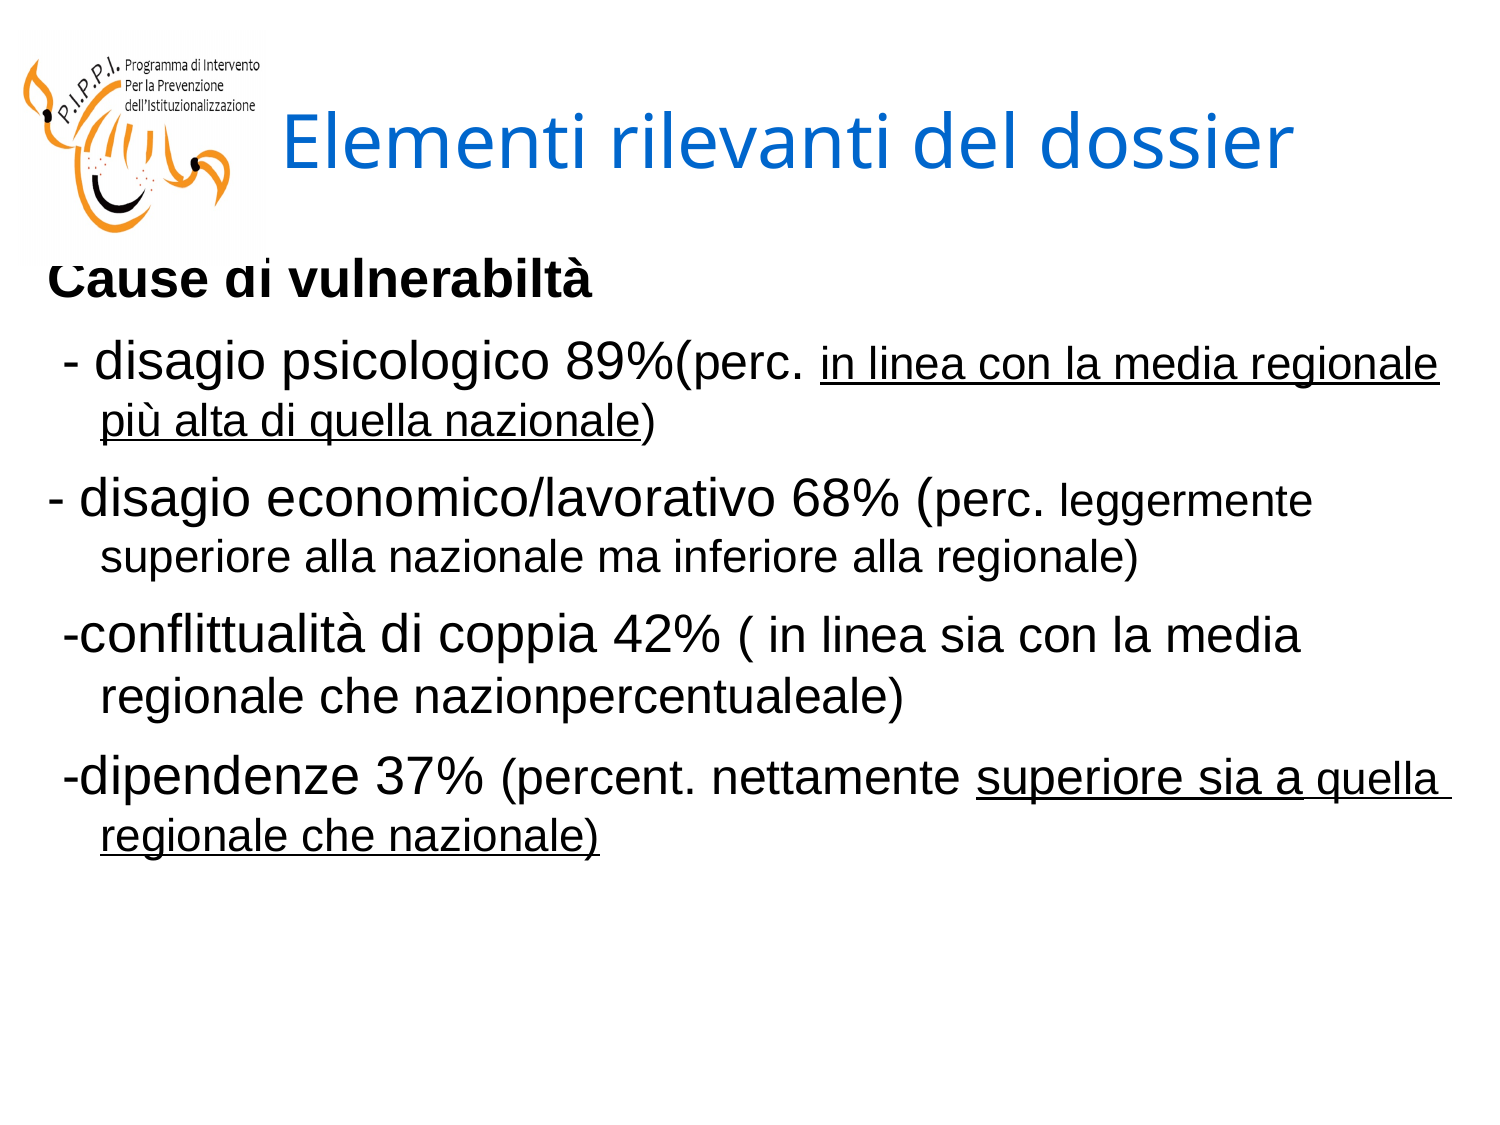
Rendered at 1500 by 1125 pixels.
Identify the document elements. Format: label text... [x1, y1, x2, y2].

title Elementi rilevanti del dossier [74, 20, 1424, 236]
picture [17, 30, 266, 266]
list Cause di vulnerabiltà - disagio psicologico 89%(perc. in linea con la media regionale più alta di quella nazionale) - disagio economico/lavorativo 68% (perc. leggermente superiore alla nazionale ma inferiore alla regionale) -conflittualità di coppia 42% ( in linea sia con la media regionale che nazionpercentualeale) -dipendenze 37% (percent. nettamente superiore sia a quella regionale che nazionale) [29, 236, 1477, 1103]
